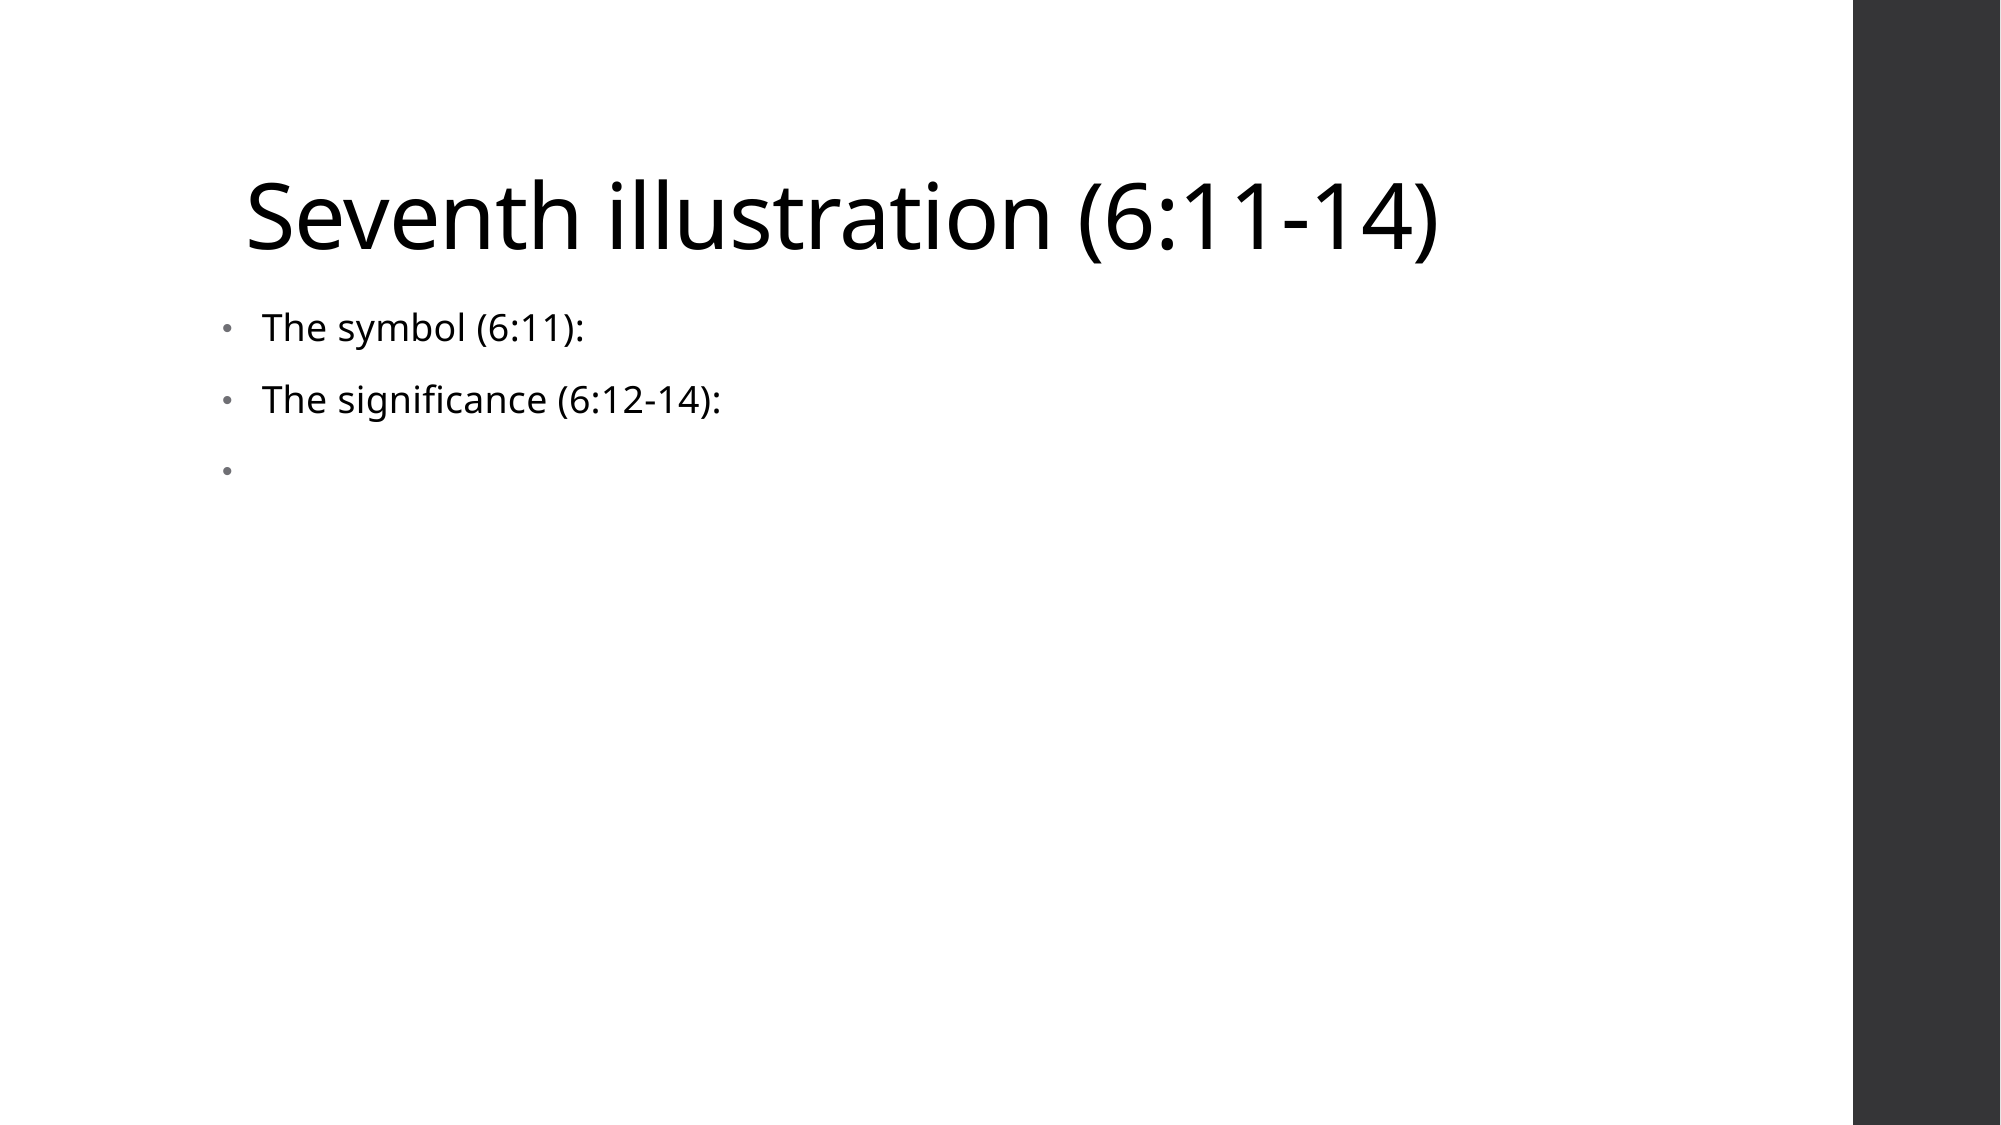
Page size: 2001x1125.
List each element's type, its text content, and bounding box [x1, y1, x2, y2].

title Seventh illustration (6:11-14) [206, 60, 1797, 278]
list The symbol (6:11): The significance (6:12-14): [206, 299, 1617, 1014]
